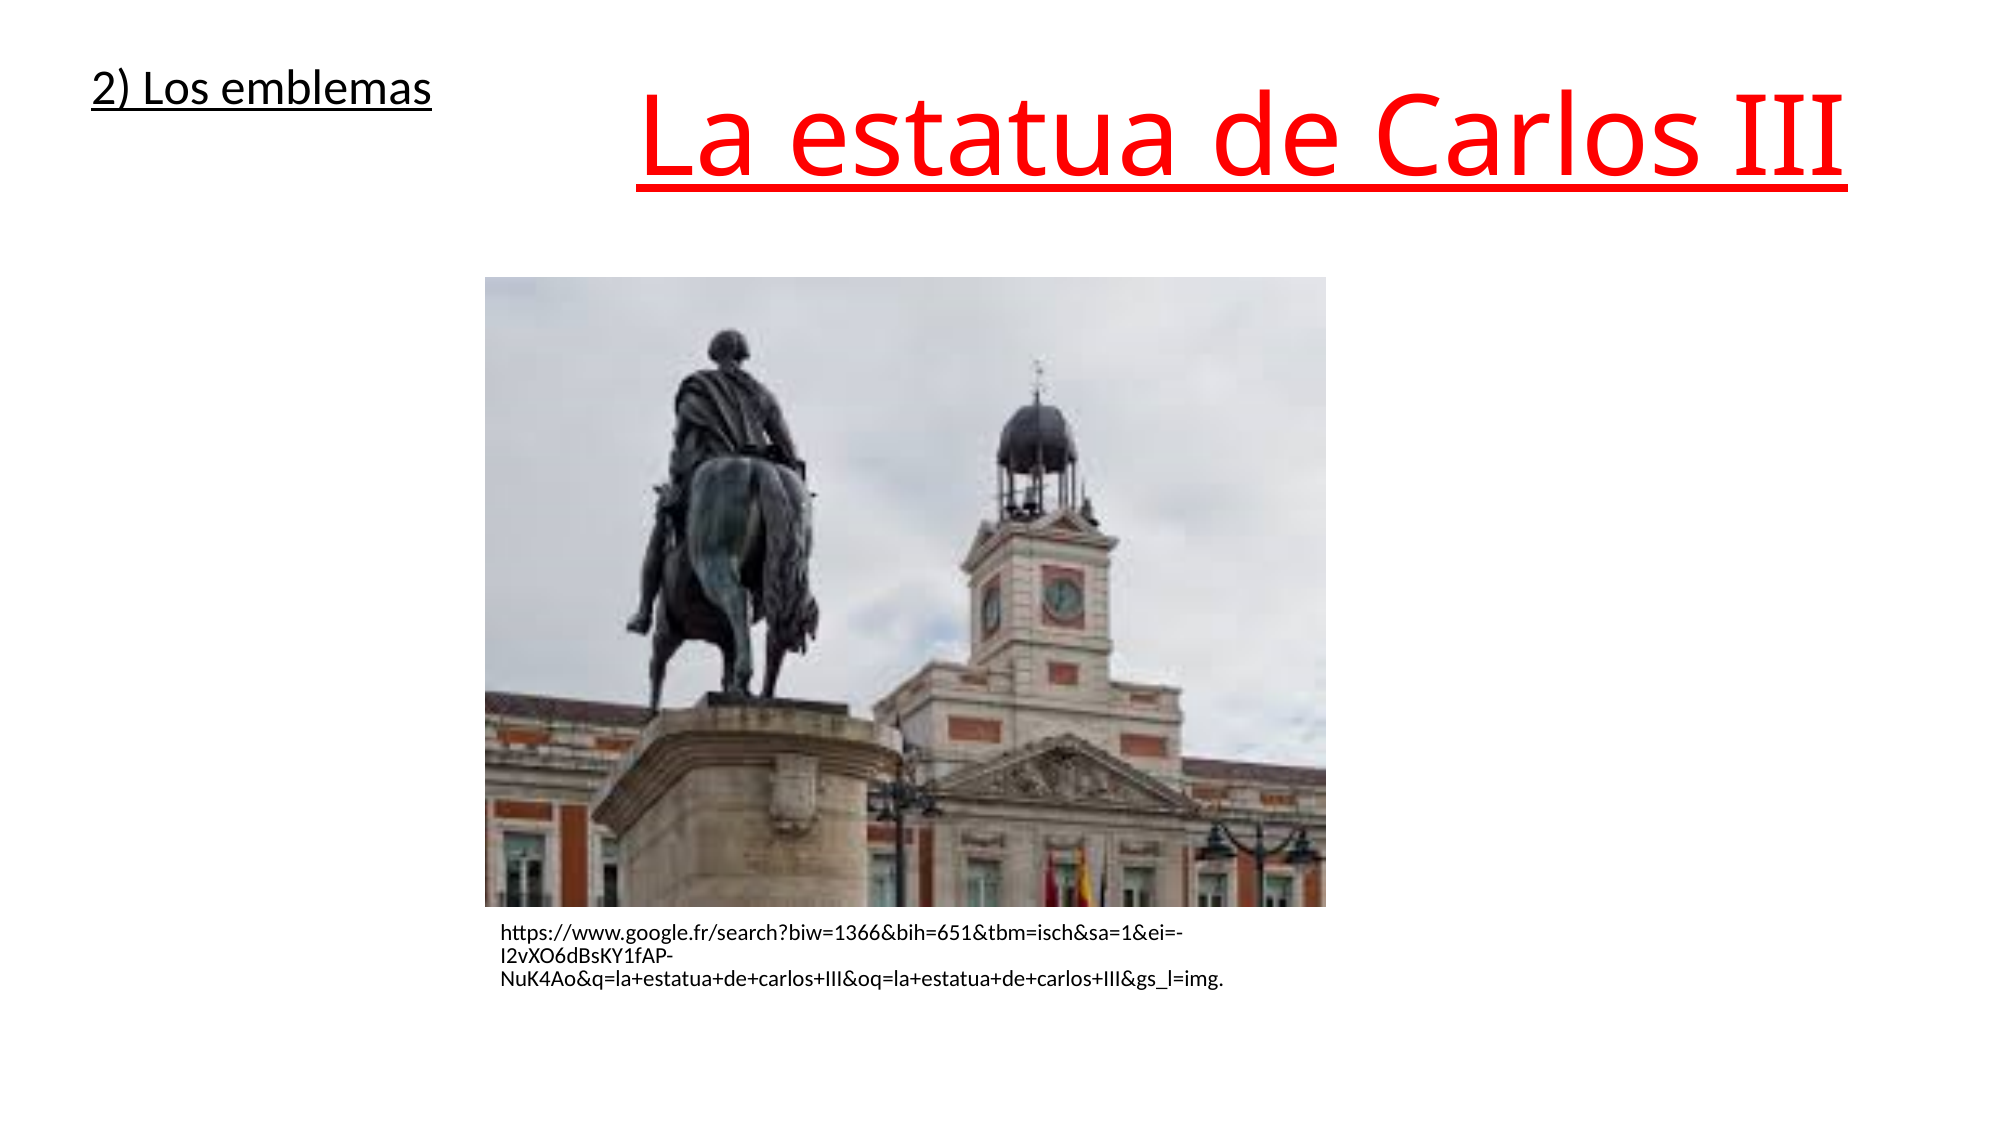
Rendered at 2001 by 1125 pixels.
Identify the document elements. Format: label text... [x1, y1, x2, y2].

picture [485, 277, 1326, 907]
text_box 2) Los emblemas [76, 59, 603, 125]
title La estatua de Carlos III [153, 70, 1879, 289]
text_box https://www.google.fr/search?biw=1366&bih=651&tbm=isch&sa=1&ei=-I2vXO6dBsKY1fAP-NuK4Ao&q=la+estatua+de+carlos+III&oq=la+estatua+de+carlos+III&gs_l=img. [485, 916, 1276, 1000]
